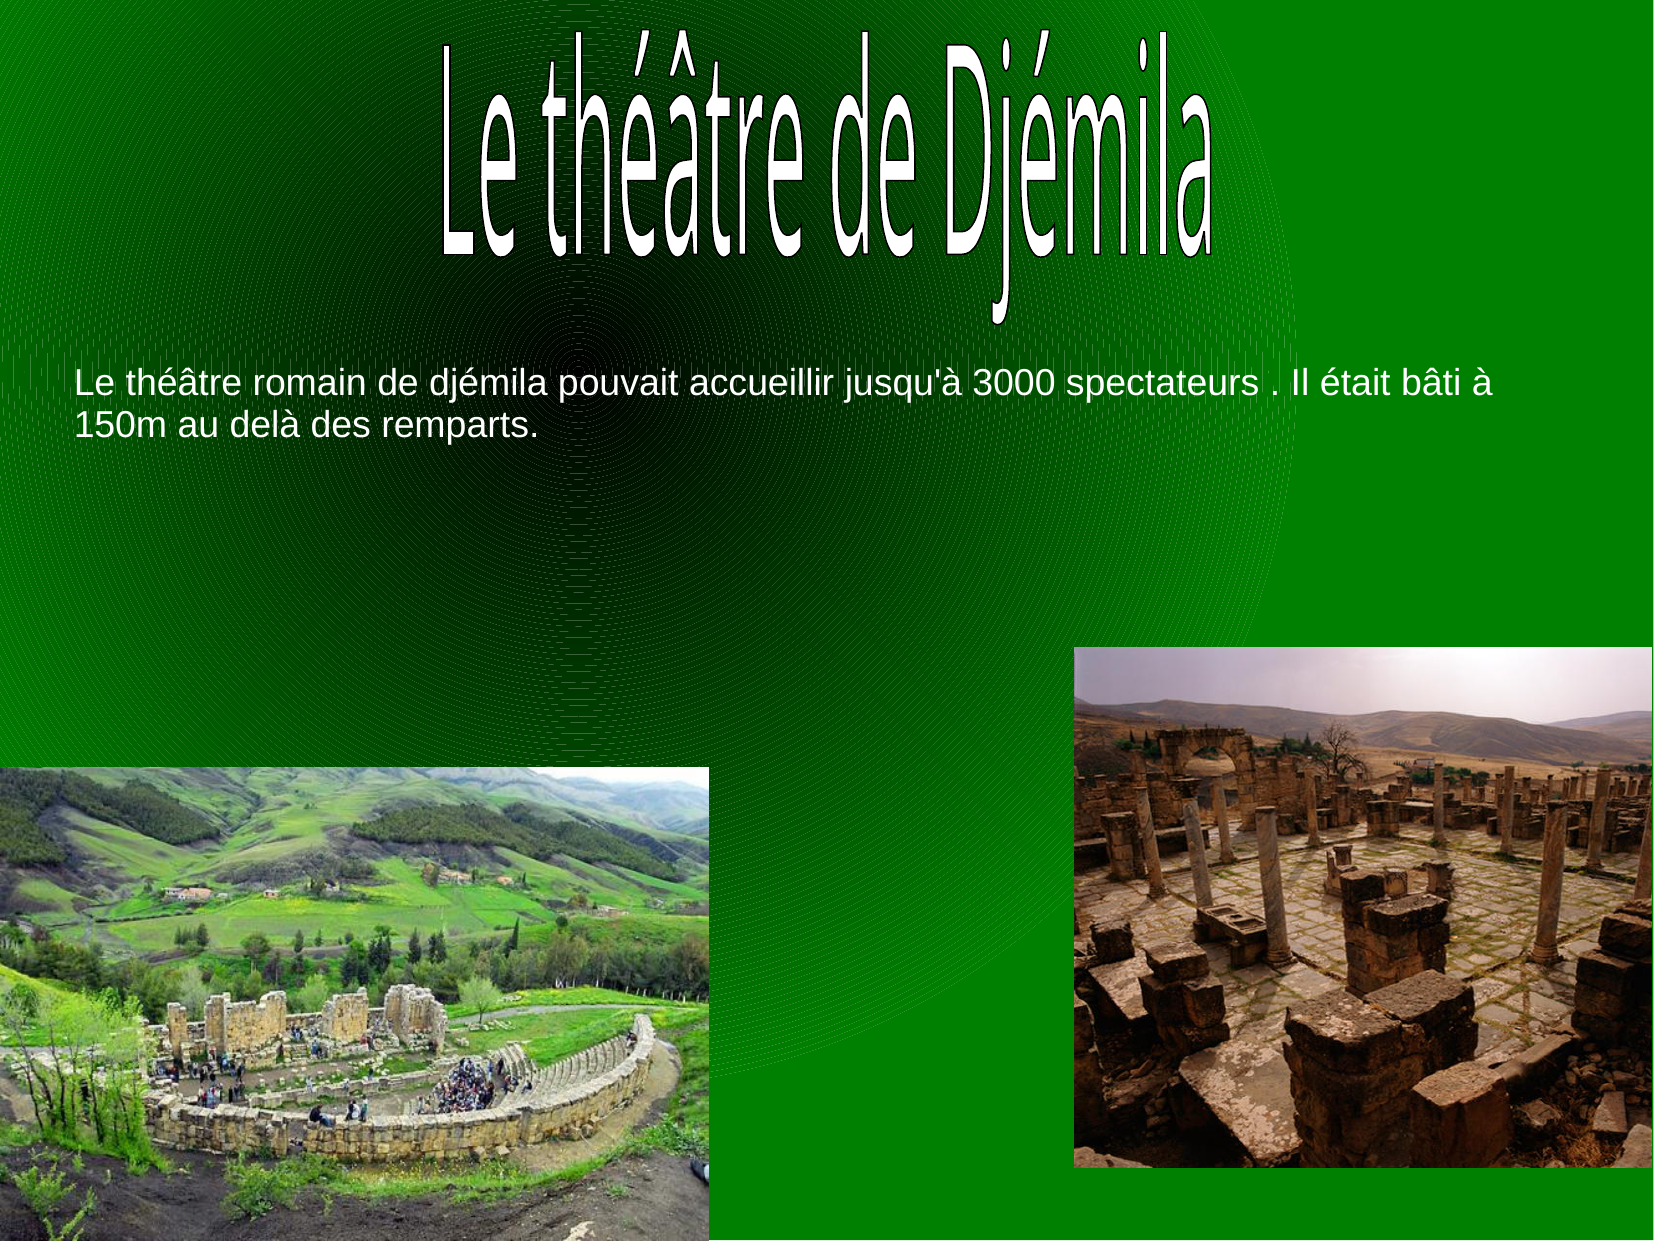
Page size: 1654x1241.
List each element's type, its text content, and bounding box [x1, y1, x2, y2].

text_box Le théâtre de Djémila [1139, 96, 1147, 255]
text_box Le théâtre de Djémila [442, 44, 475, 255]
text_box Le théâtre de Djémila [1176, 94, 1211, 258]
text_box Le théâtre de Djémila [575, 31, 611, 255]
text_box Le théâtre de Djémila [620, 93, 657, 258]
text_box Le théâtre de Djémila [1159, 31, 1167, 255]
text_box Le théâtre de Djémila [879, 93, 916, 258]
text_box Le théâtre de Djémila [705, 60, 731, 258]
text_box Le théâtre de Djémila [669, 29, 696, 77]
text_box Le théâtre de Djémila [634, 29, 650, 77]
picture [1074, 647, 1652, 1168]
text_box Le théâtre de Djémila [1066, 94, 1127, 255]
text_box Le théâtre de Djémila [1033, 29, 1050, 77]
picture [0, 767, 709, 1241]
text_box Le théâtre de Djémila [991, 96, 1010, 325]
text_box Le théâtre de Djémila [831, 31, 869, 258]
text_box Le théâtre romain de djémila pouvait accueillir jusqu'à 3000 spectateurs . Il était bâti à 150m au delà des remparts. [59, 354, 1565, 454]
text_box Le théâtre de Djémila [738, 94, 764, 255]
text_box Le théâtre de Djémila [664, 94, 698, 258]
text_box Le théâtre de Djémila [480, 93, 517, 258]
text_box Le théâtre de Djémila [541, 60, 567, 258]
text_box Le théâtre de Djémila [767, 93, 803, 258]
text_box Le théâtre de Djémila [1020, 93, 1057, 258]
text_box Le théâtre de Djémila [946, 44, 992, 255]
